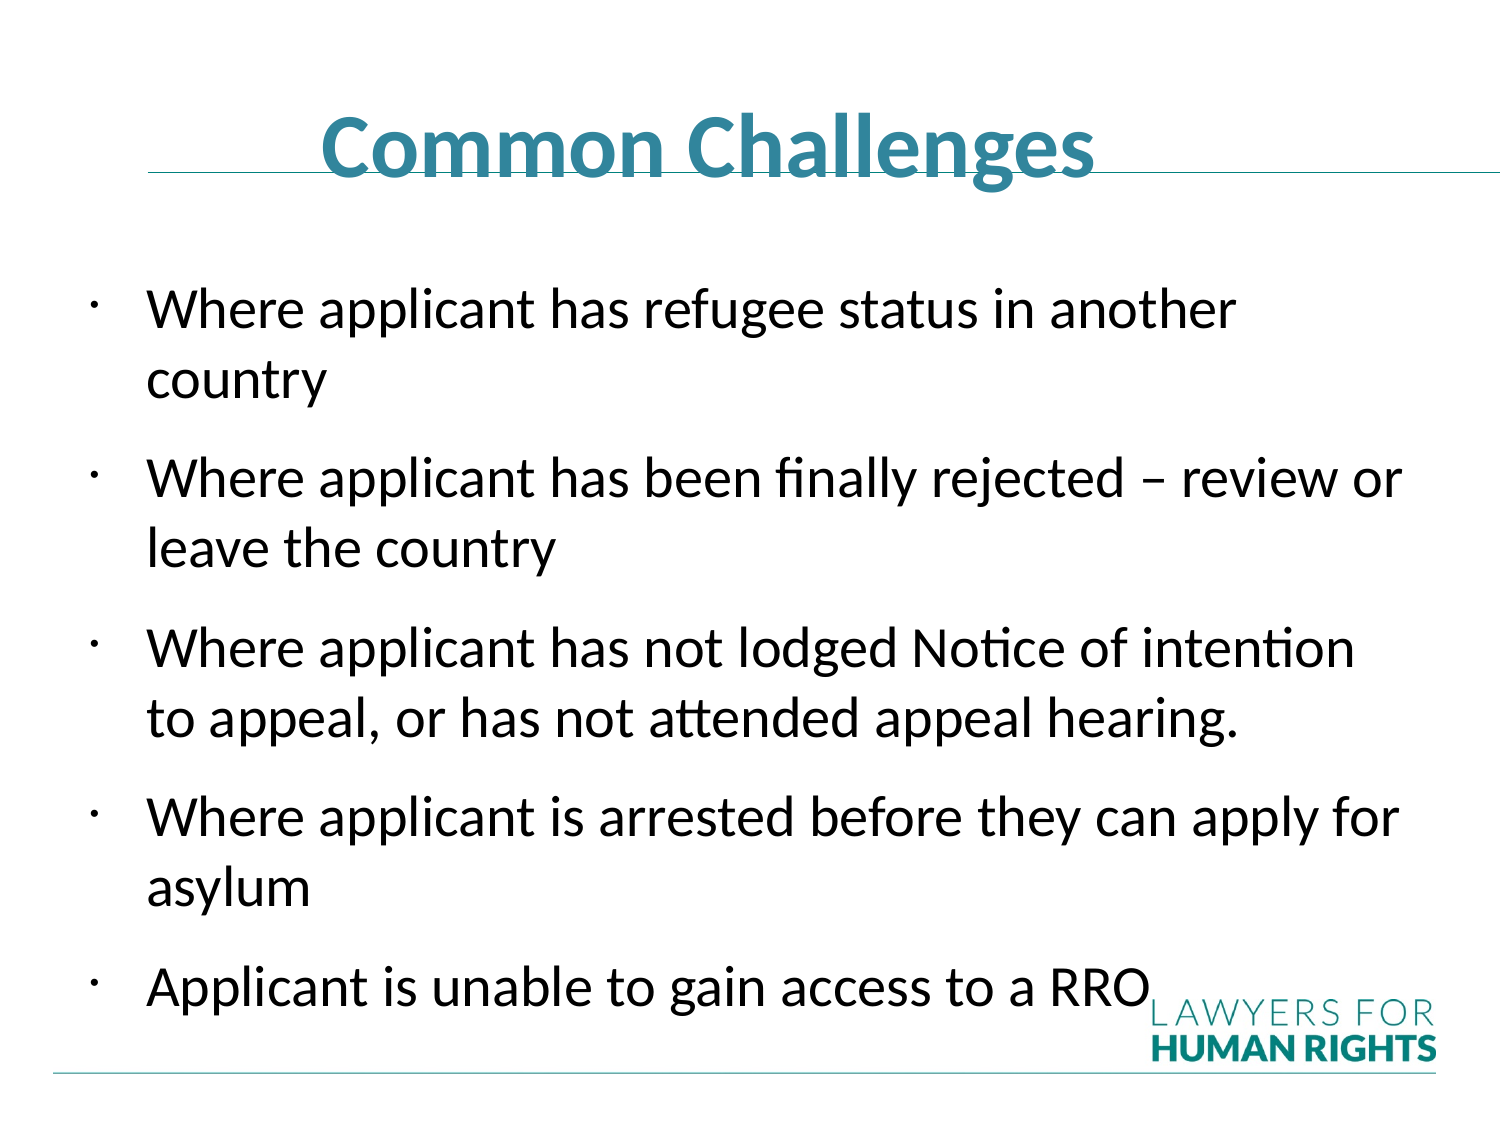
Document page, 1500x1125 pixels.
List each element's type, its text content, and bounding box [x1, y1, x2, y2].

picture [53, 999, 1436, 1074]
list Where applicant has refugee status in another country Where applicant has been finally rejected – review or leave the country Where applicant has not lodged Notice of intention to appeal, or has not attended appeal hearing. Where applicant is arrested before they can apply for asylum Applicant is unable to gain access to a RRO [75, 262, 1425, 1035]
title Common Challenges [123, 78, 1296, 197]
